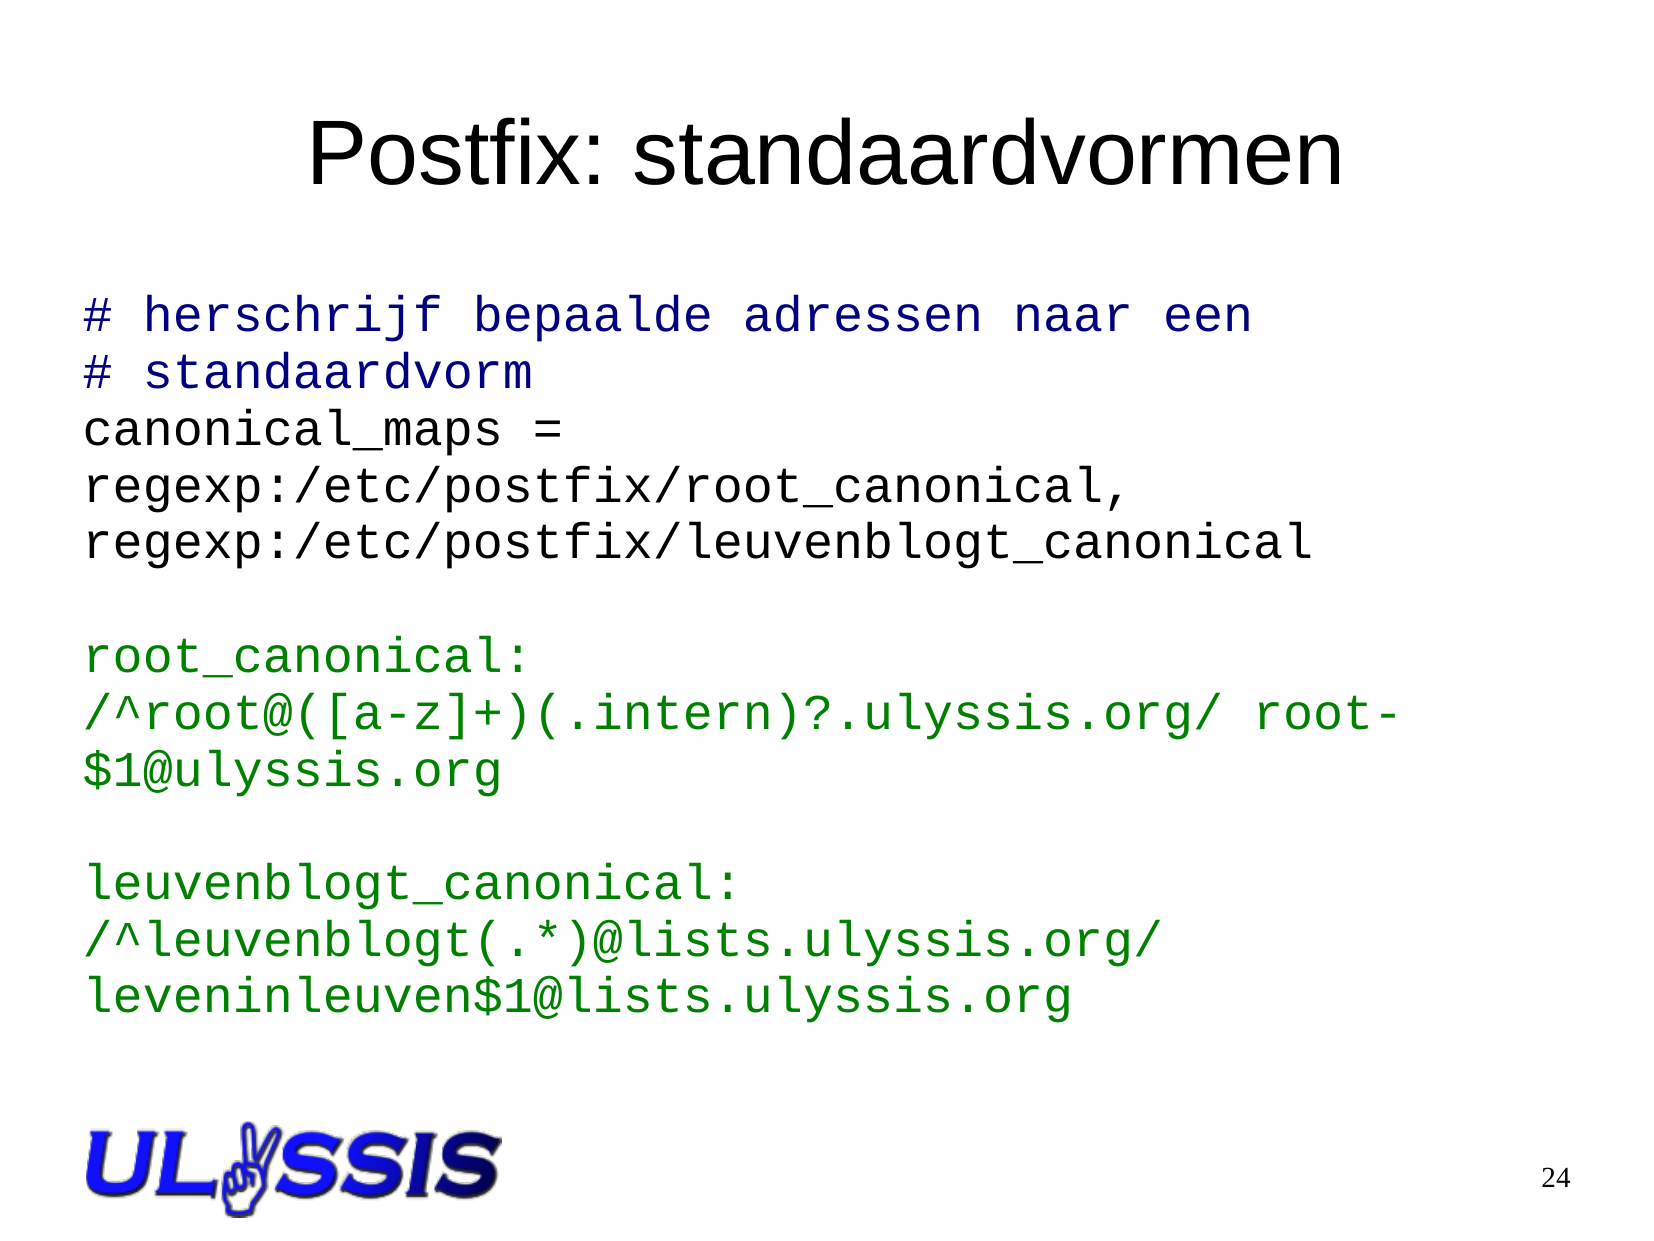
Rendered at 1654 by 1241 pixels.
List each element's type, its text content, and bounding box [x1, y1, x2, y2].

picture [86, 1121, 502, 1218]
list # herschrijf bepaalde adressen naar een # standaardvorm canonical_maps = regexp:/etc/postfix/root_canonical, regexp:/etc/postfix/leuvenblogt_canonical root_canonical: /^root@([a-z]+)(.intern)?.ulyssis.org/ root-$1@ulyssis.org leuvenblogt_canonical: /^leuvenblogt(.*)@lists.ulyssis.org/ leveninleuven$1@lists.ulyssis.org [82, 290, 1571, 1097]
title Postfix: standaardvormen [82, 56, 1571, 250]
